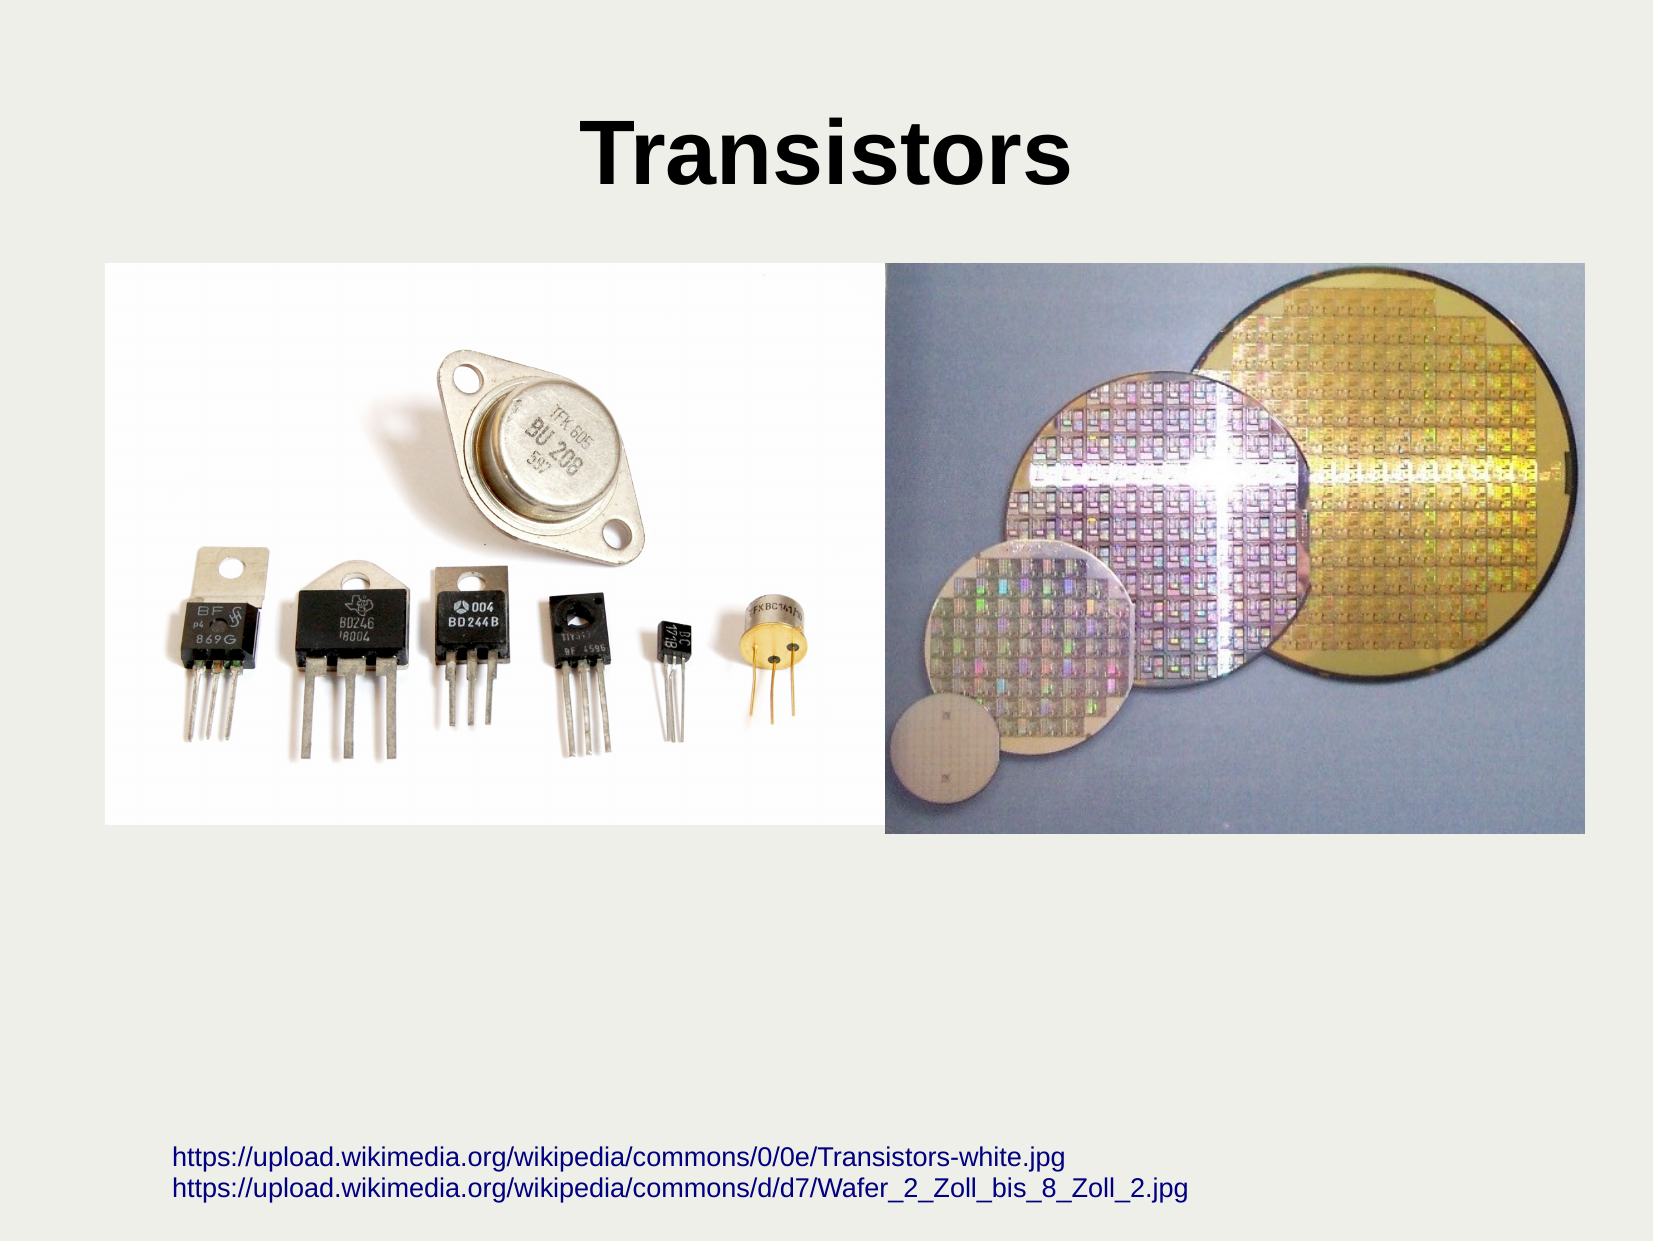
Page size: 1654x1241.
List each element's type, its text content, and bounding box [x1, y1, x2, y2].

picture [0, 0, 1654, 1241]
title Transistors [82, 49, 1571, 257]
text_box https://upload.wikimedia.org/wikipedia/commons/0/0e/Transistors-white.jpg https://upload.wikimedia.org/wikipedia/commons/d/d7/Wafer_2_Zoll_bis_8_Zoll_2.jpg [157, 1134, 1426, 1211]
